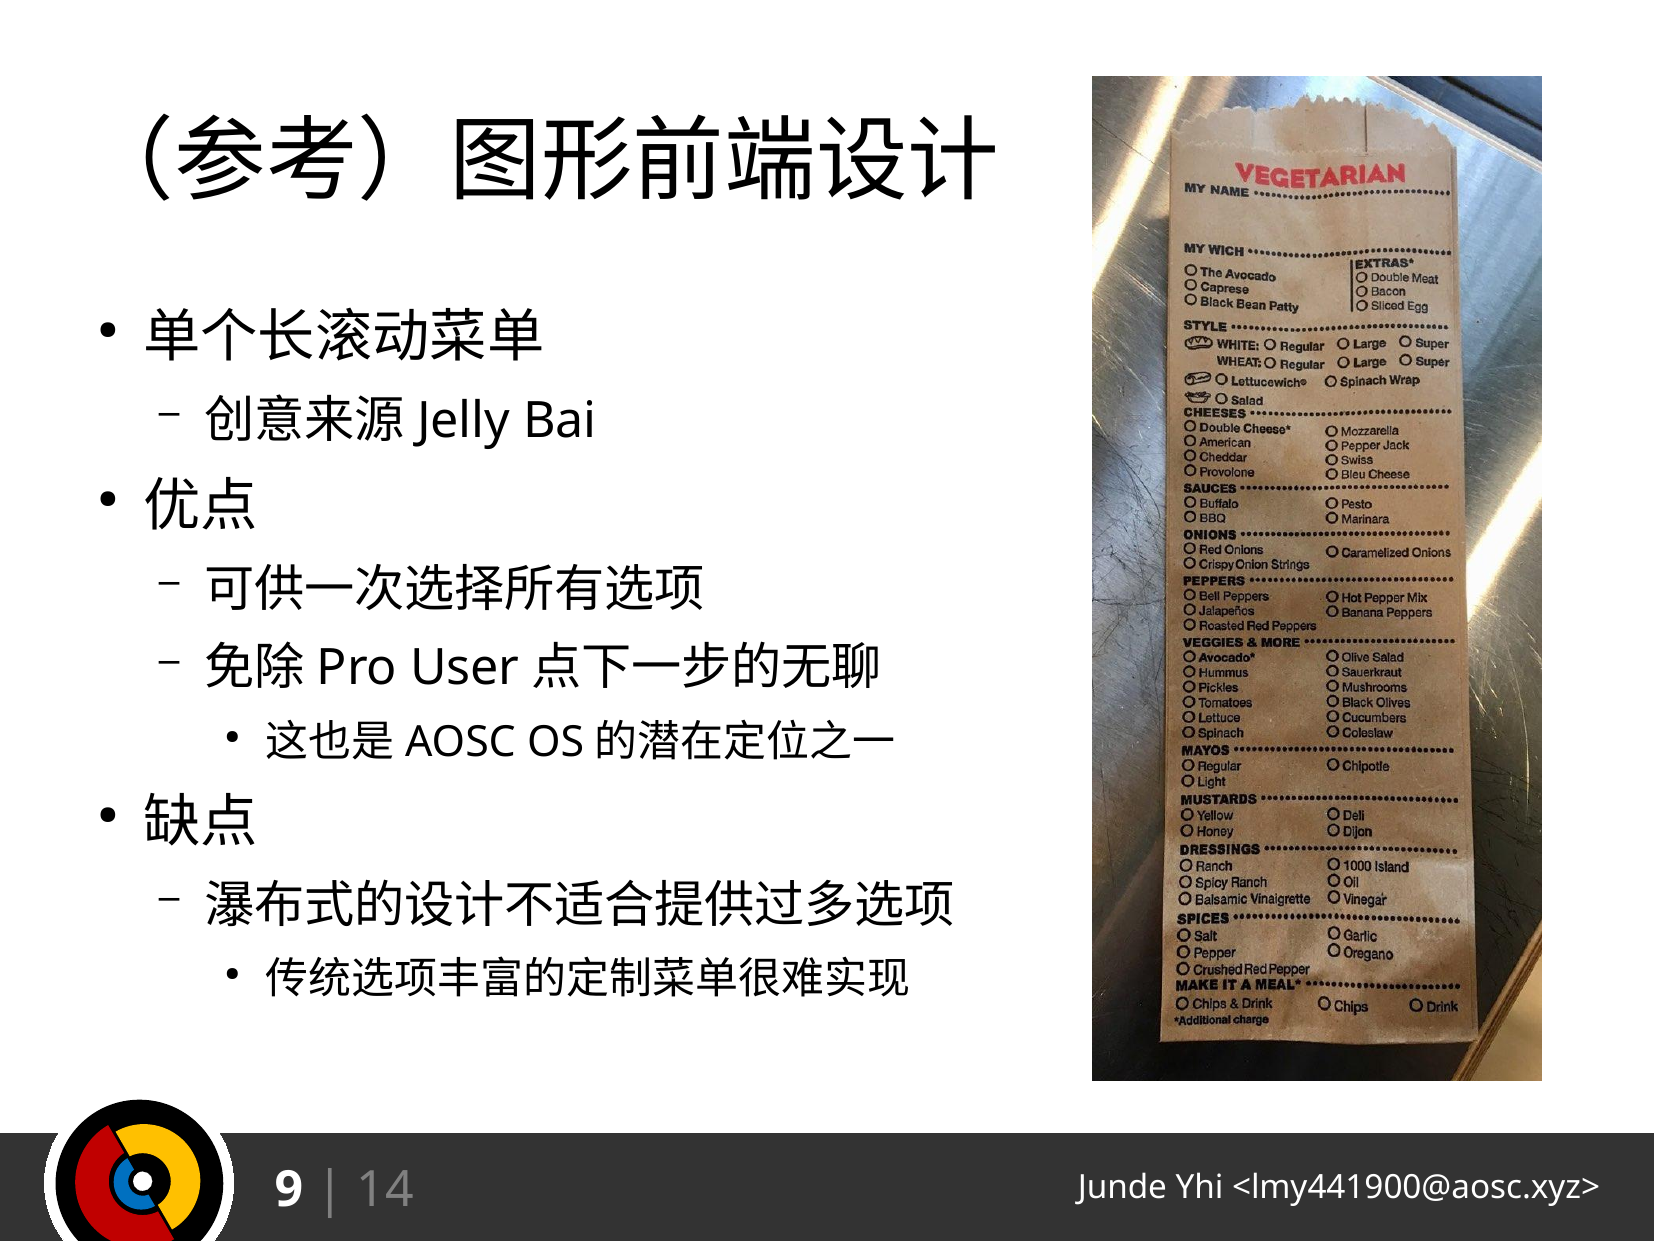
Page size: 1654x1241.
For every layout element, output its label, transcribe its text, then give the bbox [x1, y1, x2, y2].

title （参考）图形前端设计 [82, 49, 1571, 257]
list 单个长滚动菜单 创意来源Jelly Bai 优点 可供一次选择所有选项 免除Pro User点下一步的无聊 这也是AOSC OS的潜在定位之一 缺点 瀑布式的设计不适合提供过多选项 传统选项丰富的定制菜单很难实现 [82, 290, 1092, 1010]
picture [1092, 76, 1542, 1081]
